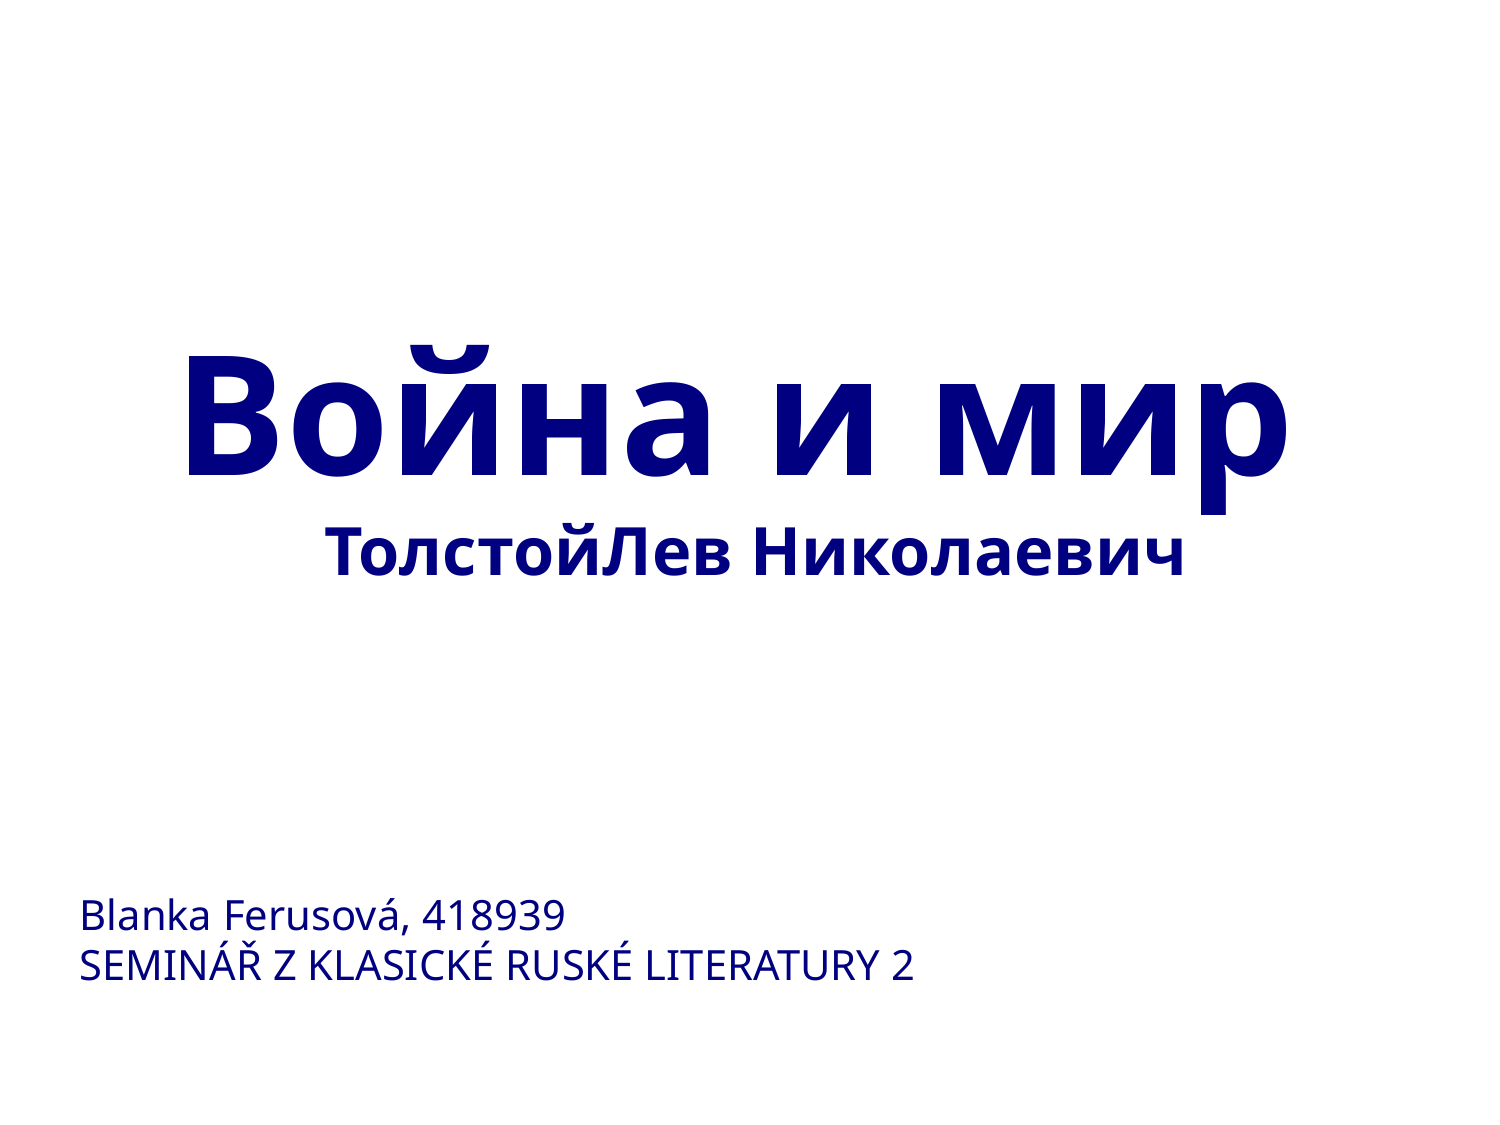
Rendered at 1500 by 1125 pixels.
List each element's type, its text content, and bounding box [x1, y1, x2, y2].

title Blanka Ferusová, 418939 SEMINÁŘ Z KLASICKÉ RUSKÉ LITERATURY 2 [64, 881, 1453, 1082]
subtitle Война и мир ТолстойЛев Николаевич [62, 101, 1450, 788]
